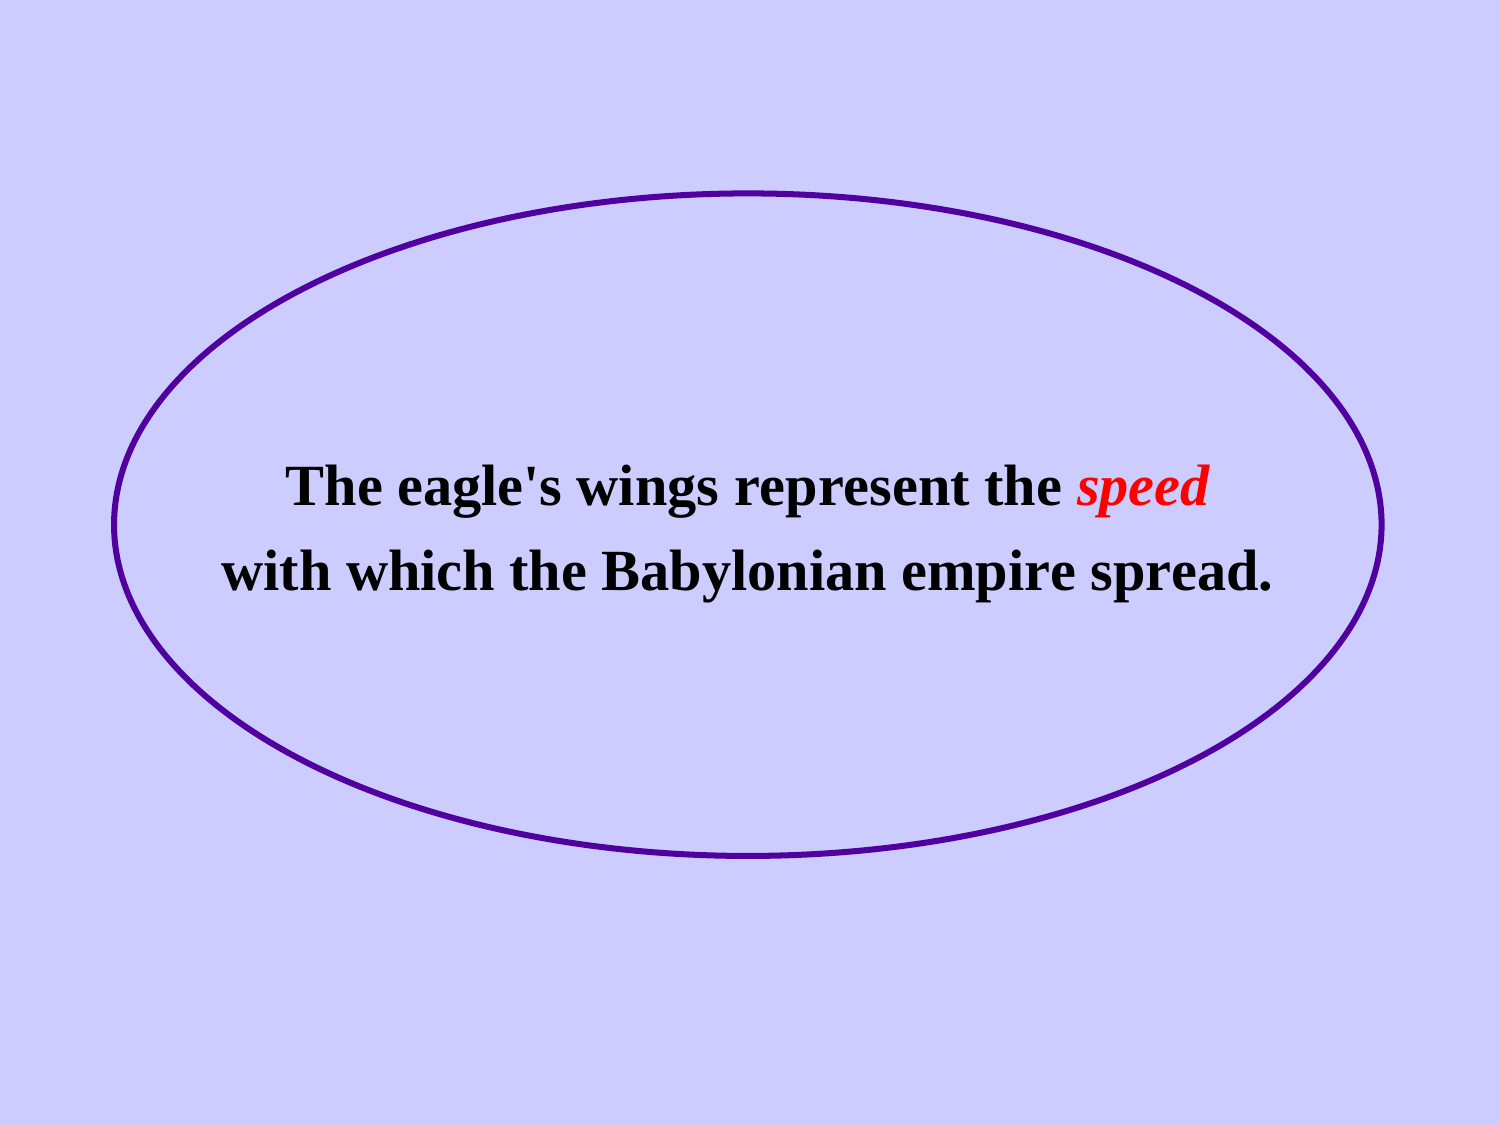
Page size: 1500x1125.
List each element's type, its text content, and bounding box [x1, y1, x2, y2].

text_box The eagle's wings represent the speed with which the Babylonian empire spread. [114, 193, 1382, 856]
